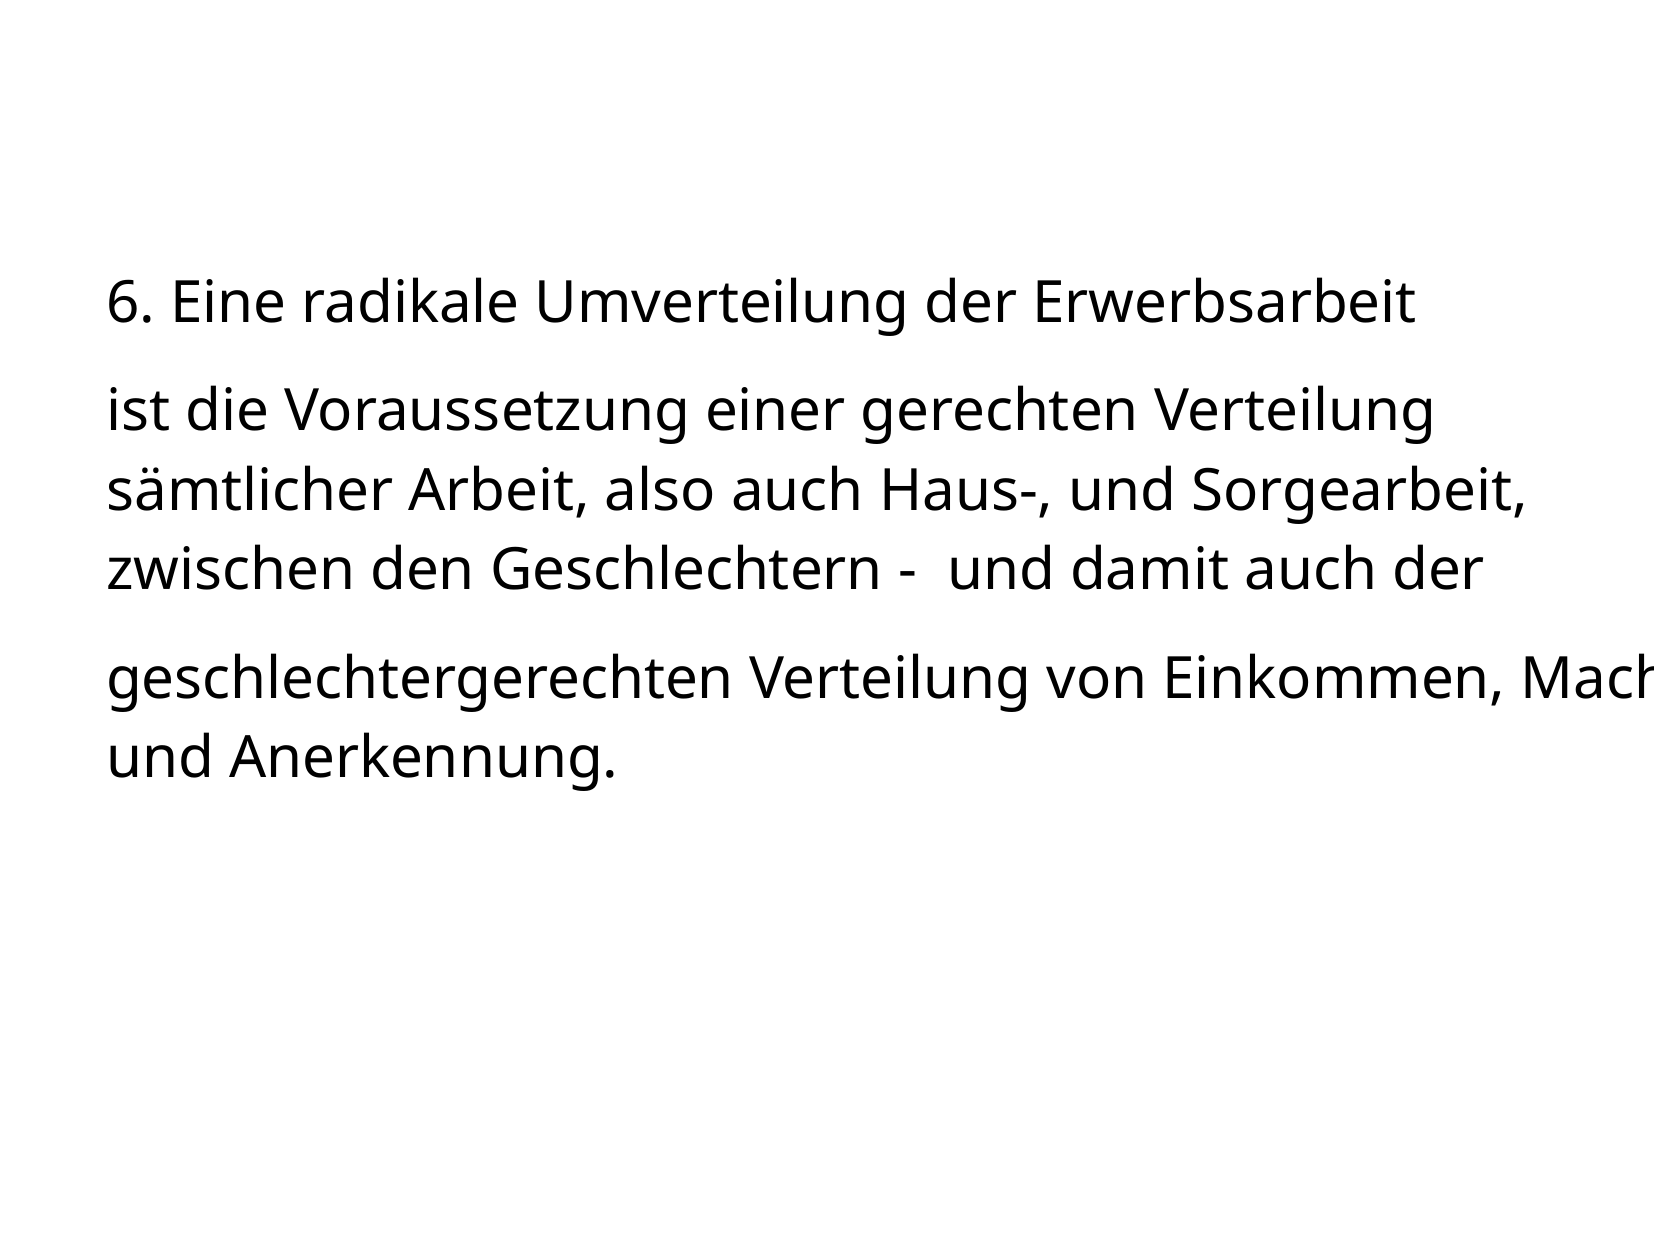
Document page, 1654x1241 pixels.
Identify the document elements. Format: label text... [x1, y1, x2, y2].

list 6. Eine radikale Umverteilung der Erwerbsarbeit ist die Voraussetzung einer gerechten Verteilung sämtlicher Arbeit, also auch Haus-, und Sorgearbeit, zwischen den Geschlechtern - und damit auch der geschlechtergerechten Verteilung von Einkommen, Macht und Anerkennung. [35, 259, 1654, 1096]
